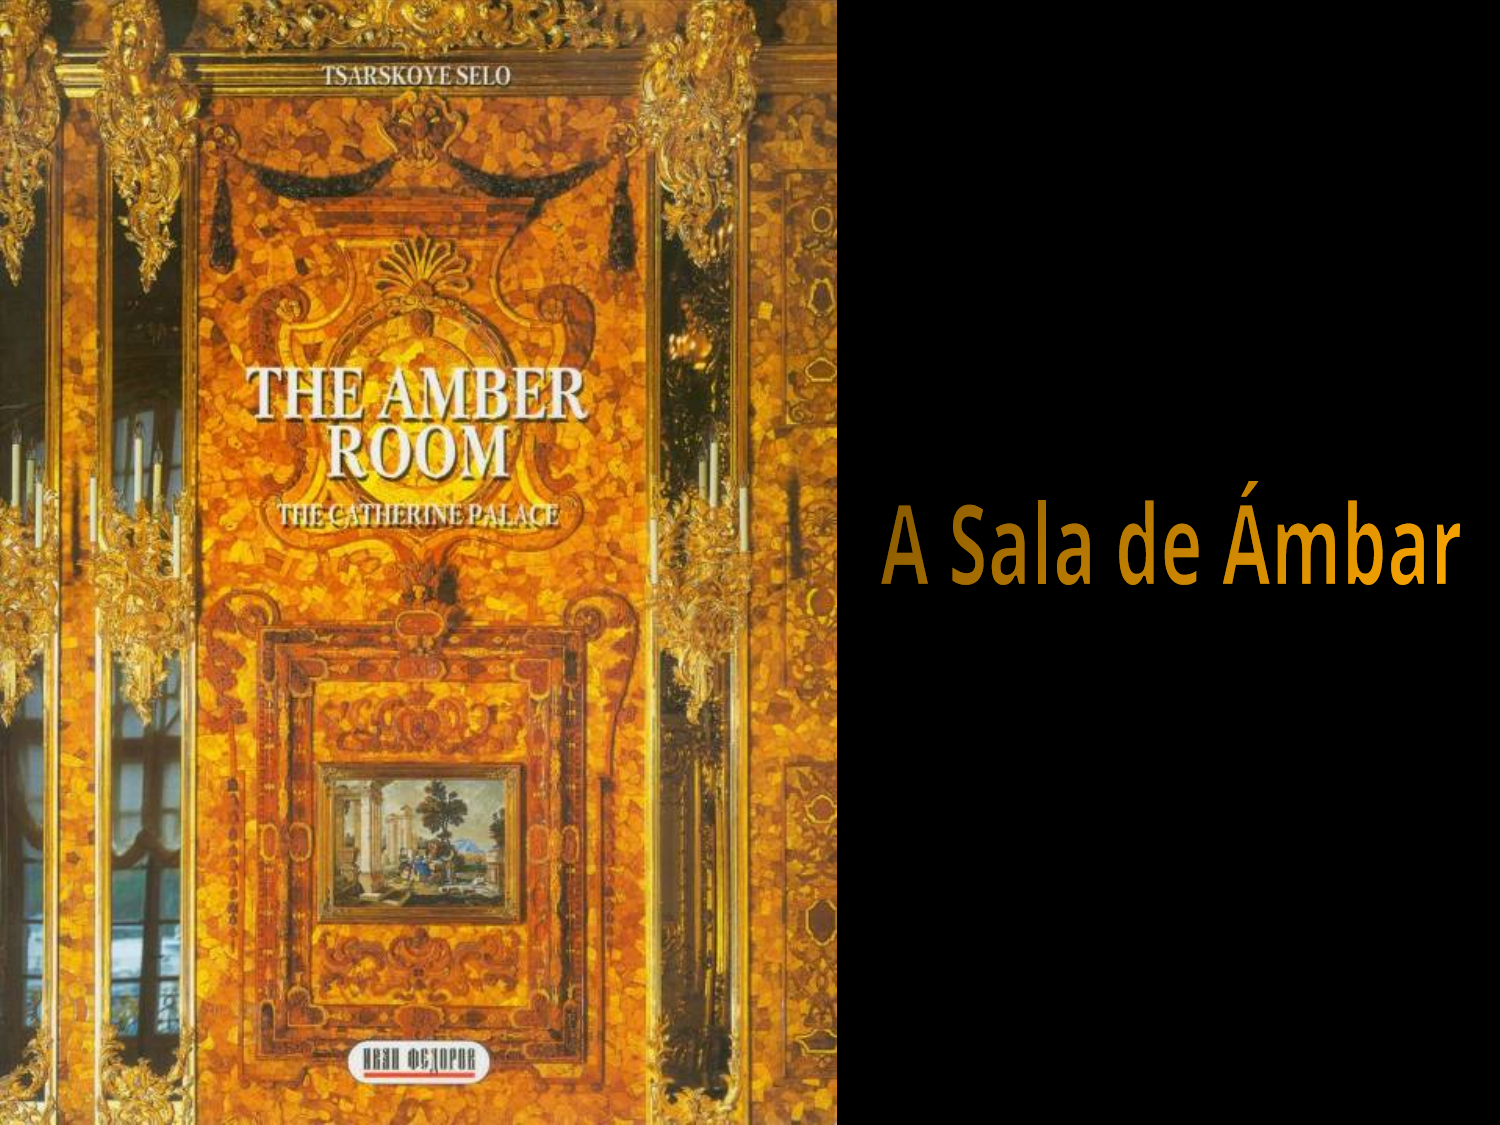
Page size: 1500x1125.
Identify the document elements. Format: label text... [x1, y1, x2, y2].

text_box A Sala de Ámbar [879, 504, 930, 585]
text_box A Sala de Ámbar [1055, 522, 1091, 587]
text_box A Sala de Ámbar [1221, 504, 1271, 585]
text_box A Sala de Ámbar [1276, 522, 1337, 585]
text_box A Sala de Ámbar [1347, 499, 1384, 587]
text_box A Sala de Ámbar [1239, 479, 1260, 498]
text_box A Sala de Ámbar [1389, 522, 1425, 587]
text_box A Sala de Ámbar [1435, 522, 1462, 585]
text_box A Sala de Ámbar [990, 522, 1026, 587]
text_box A Sala de Ámbar [1036, 499, 1048, 585]
text_box A Sala de Ámbar [1163, 522, 1200, 587]
picture [0, 0, 837, 1125]
text_box A Sala de Ámbar [951, 503, 985, 587]
text_box A Sala de Ámbar [1118, 499, 1155, 587]
